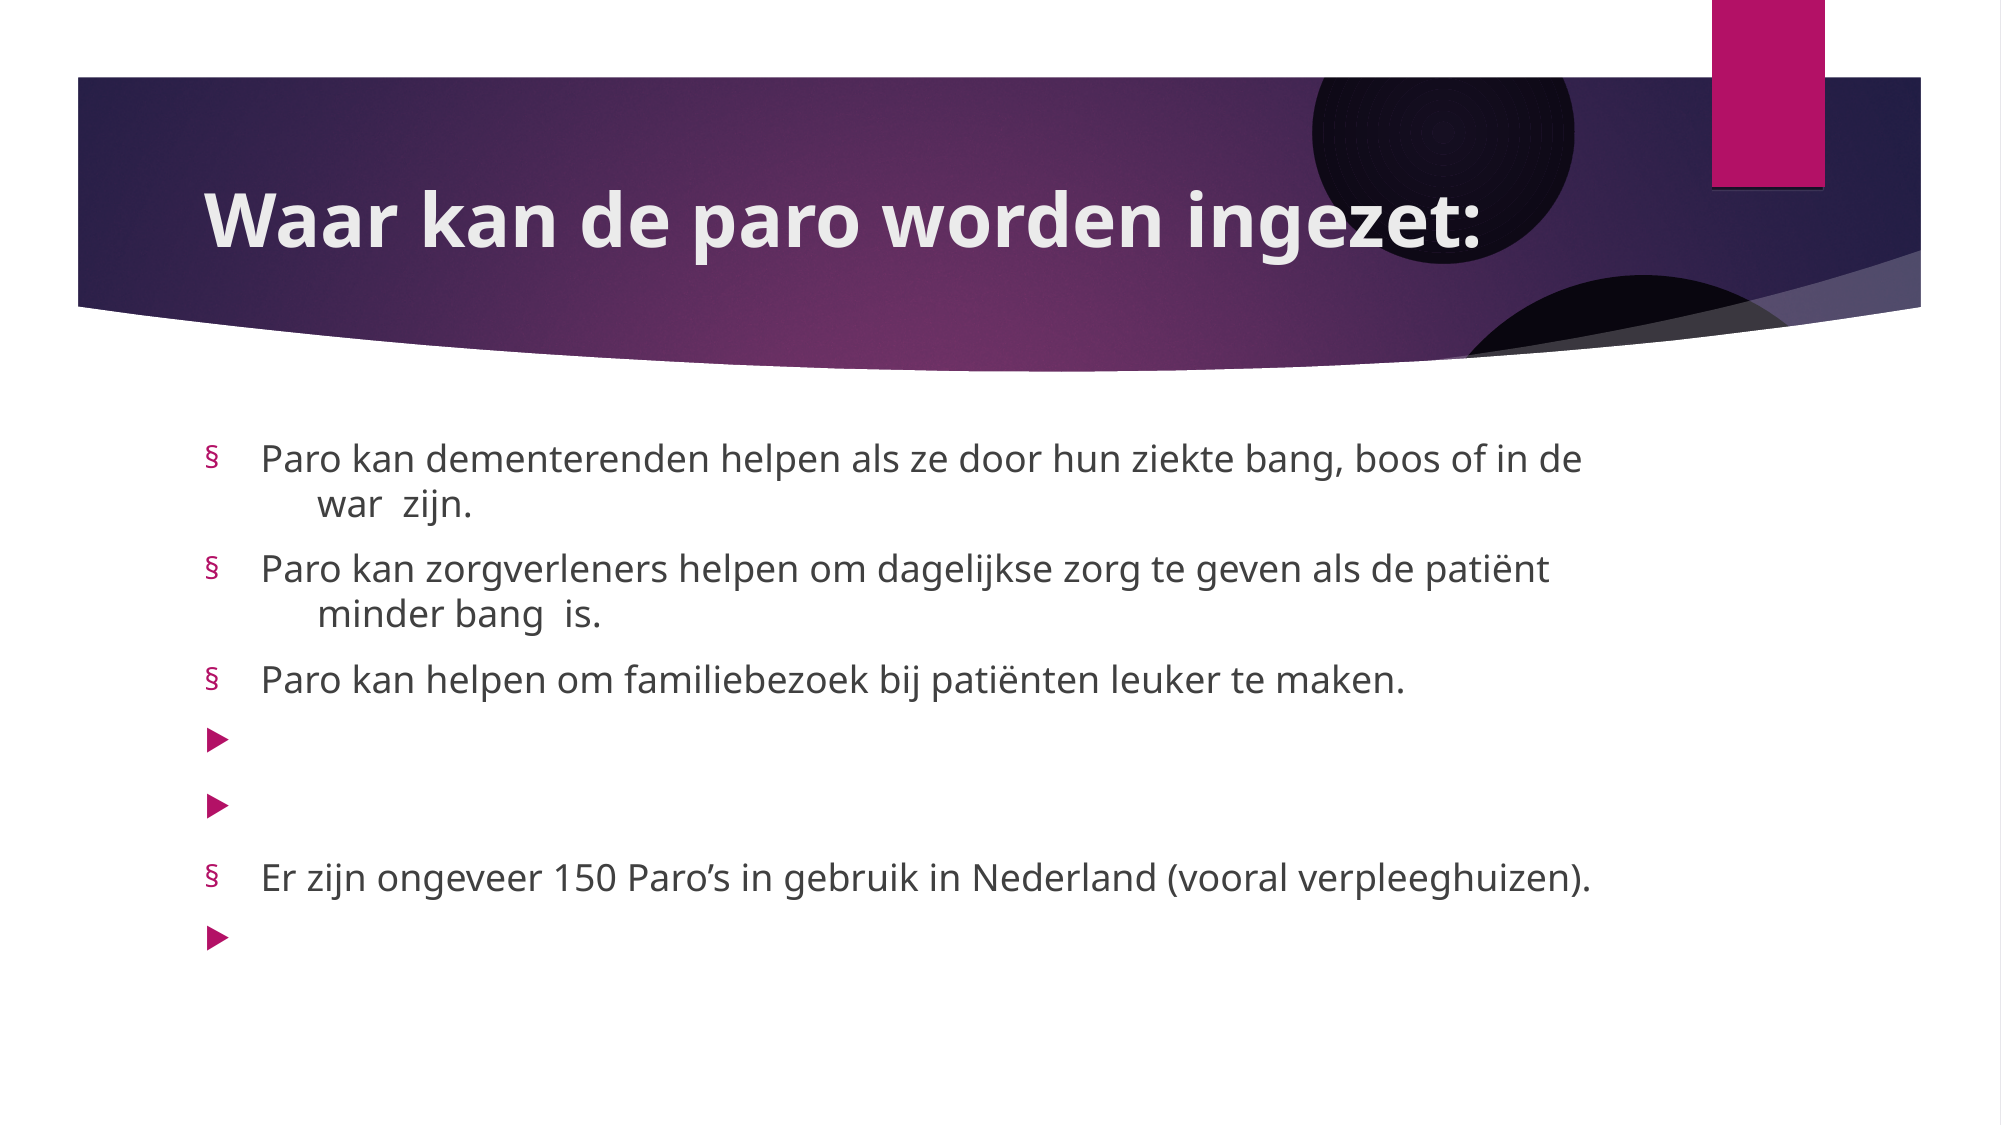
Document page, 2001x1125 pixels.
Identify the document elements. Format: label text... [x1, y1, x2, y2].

list Paro kan dementerenden helpen als ze door hun ziekte bang, boos of in de war zijn. Paro kan zorgverleners helpen om dagelijkse zorg te geven als de patiënt minder bang is. Paro kan helpen om familiebezoek bij patiënten leuker te maken. Er zijn ongeveer 150 Paro’s in gebruik in Nederland (vooral verpleeghuizen). [189, 427, 1638, 988]
title Waar kan de paro worden ingezet: [189, 159, 1627, 276]
